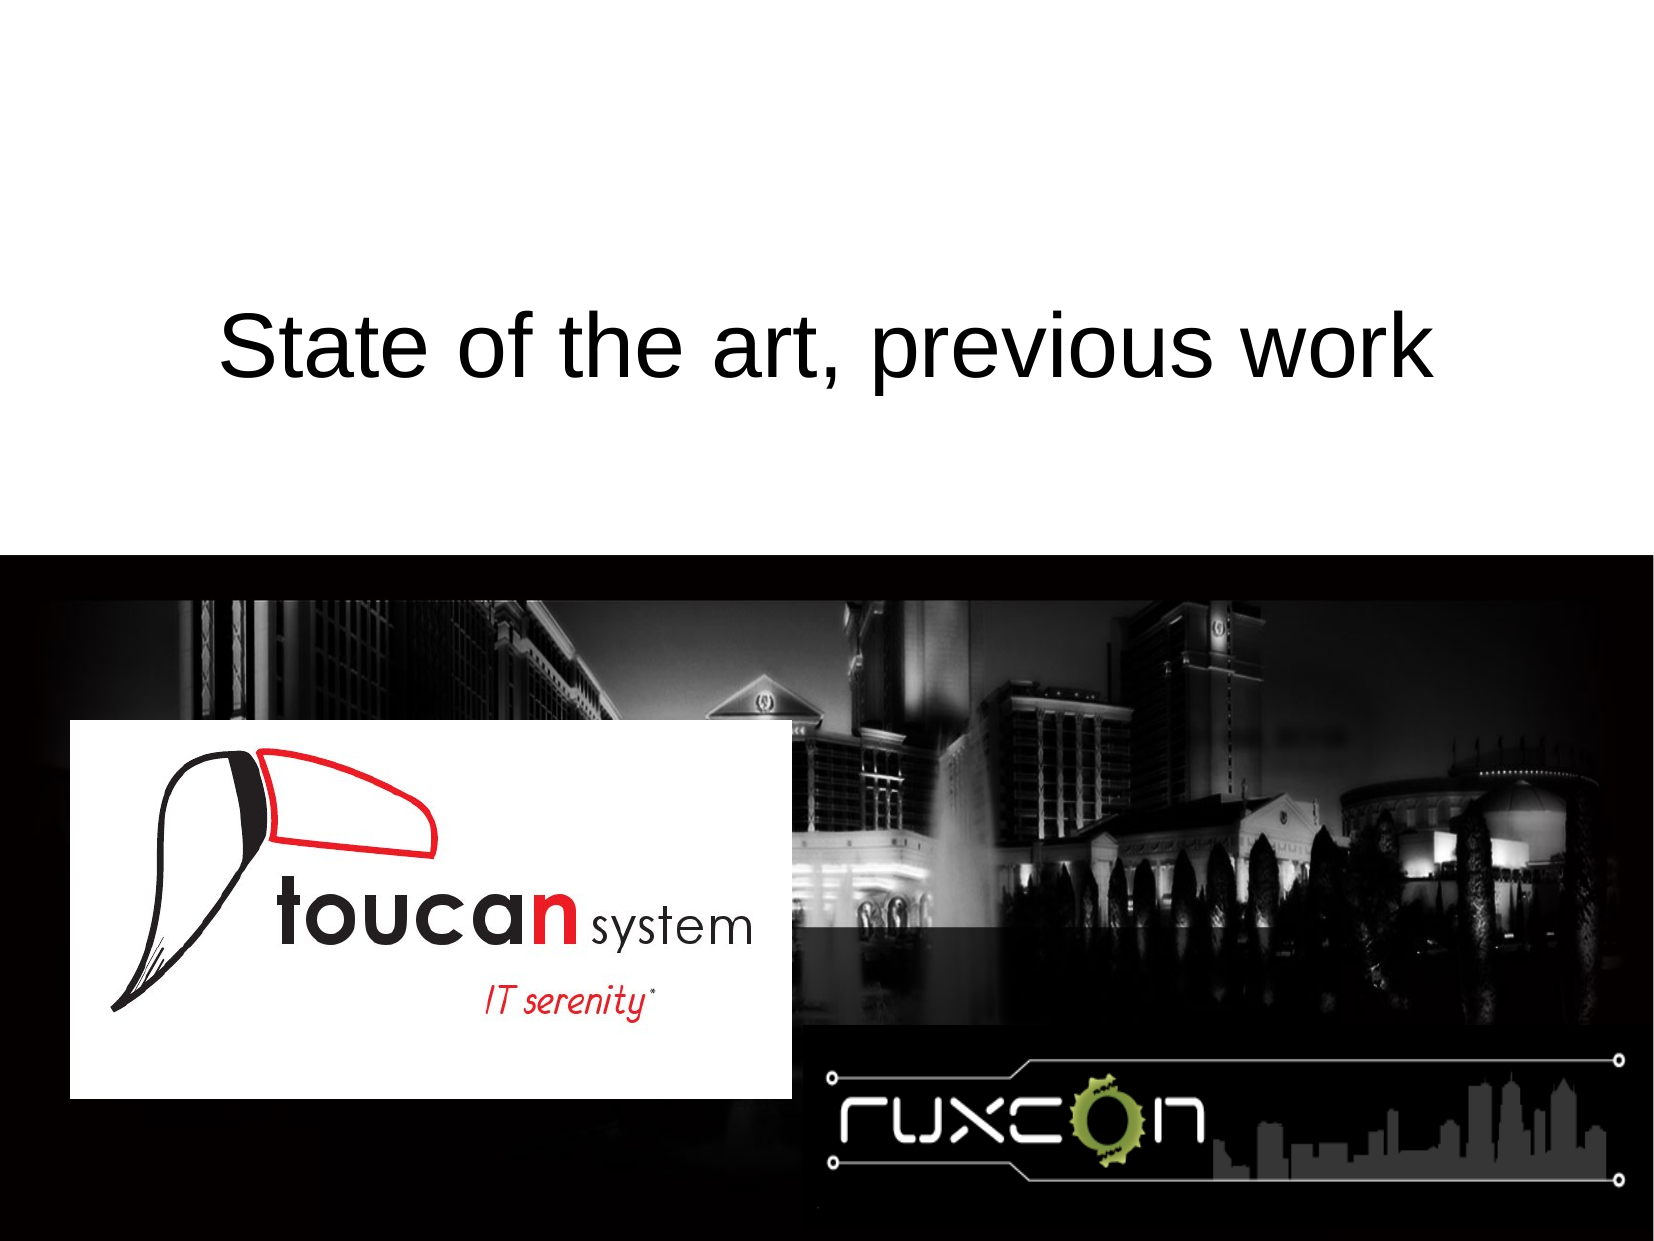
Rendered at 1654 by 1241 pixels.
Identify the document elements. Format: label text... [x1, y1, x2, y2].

picture [0, 555, 1654, 1241]
title State of the art, previous work [82, 49, 1571, 638]
